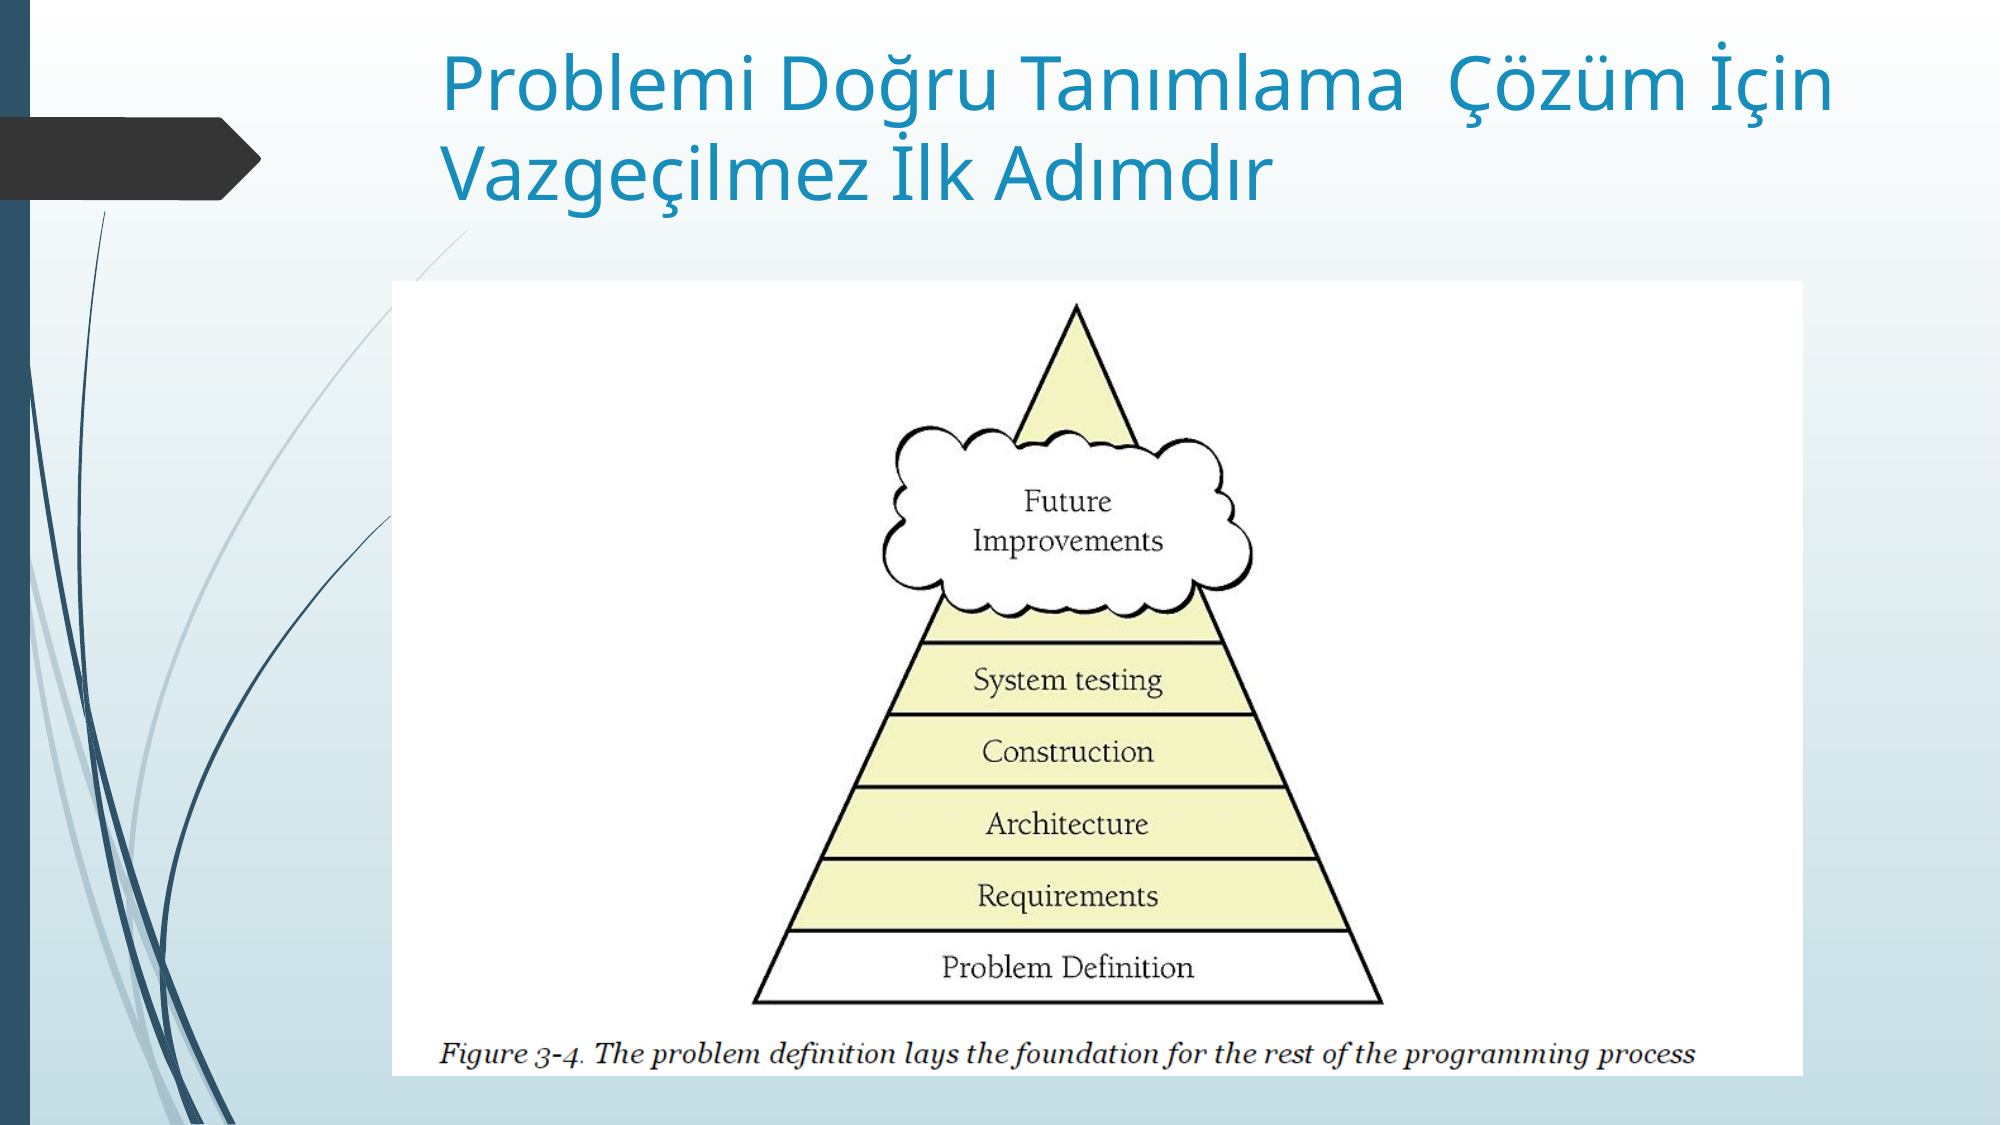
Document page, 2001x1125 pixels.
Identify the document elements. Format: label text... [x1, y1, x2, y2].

picture [392, 281, 1803, 1076]
title Problemi Doğru Tanımlama Çözüm İçin Vazgeçilmez İlk Adımdır [425, 27, 1888, 238]
